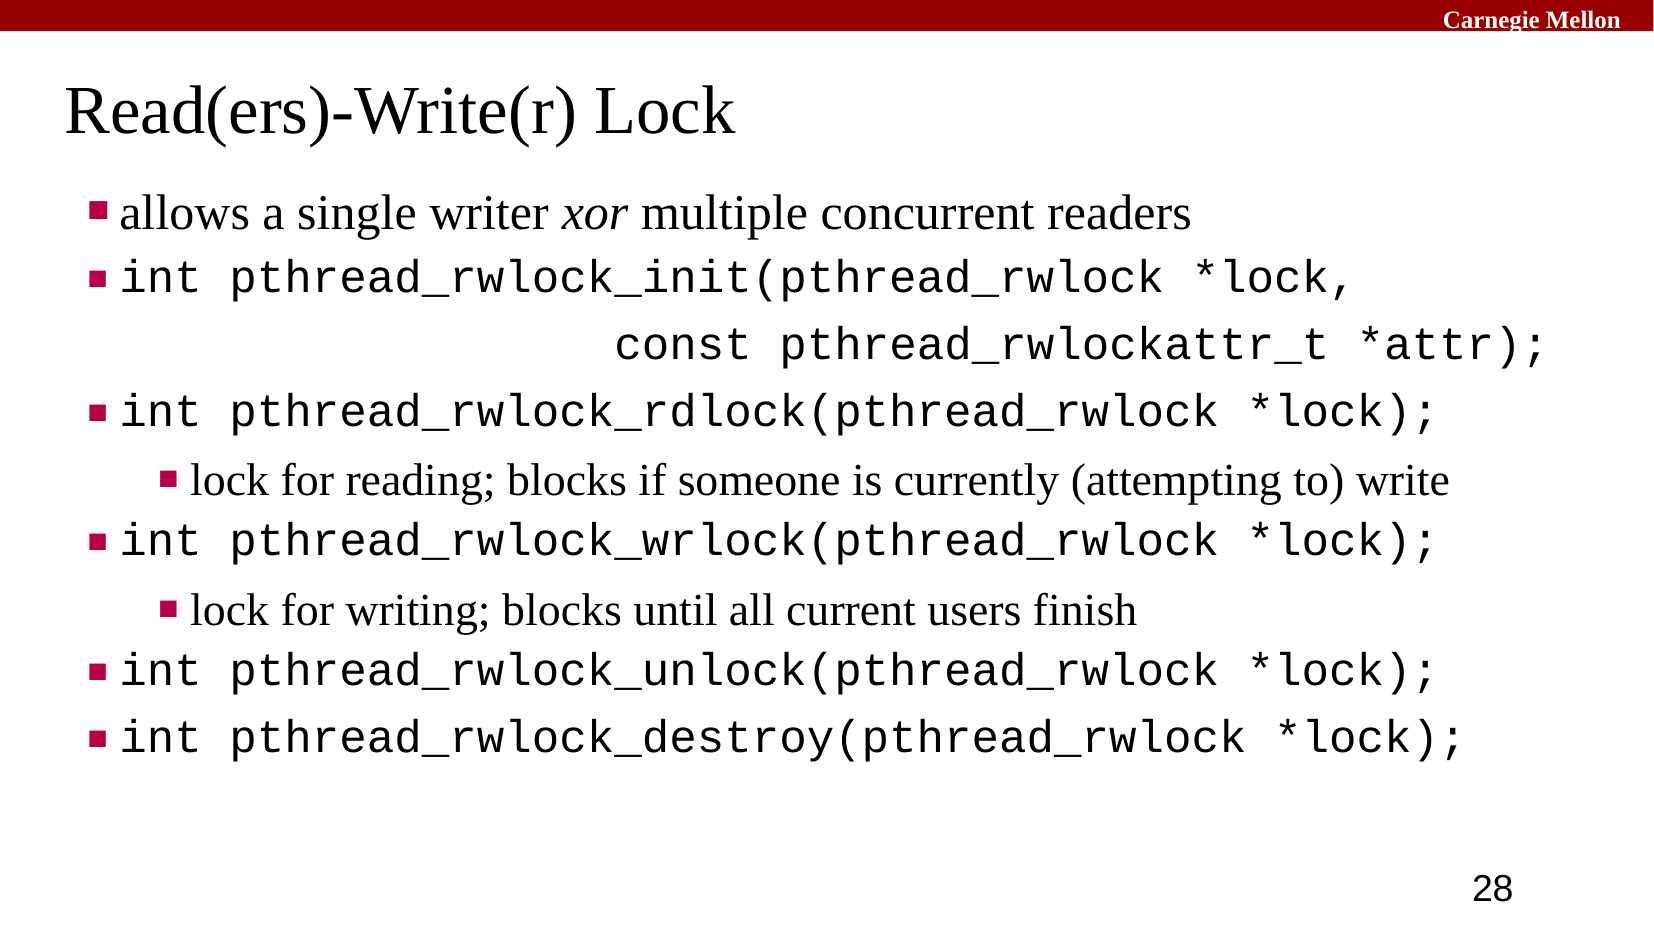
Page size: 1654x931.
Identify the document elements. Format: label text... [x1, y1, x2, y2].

title Read(ers)-Write(r) Lock [64, 58, 1576, 163]
list allows a single writer xor multiple concurrent readers int pthread_rwlock_init(pthread_rwlock *lock, const pthread_rwlockattr_t *attr); int pthread_rwlock_rdlock(pthread_rwlock *lock); lock for reading; blocks if someone is currently (attempting to) write int pthread_rwlock_wrlock(pthread_rwlock *lock); lock for writing; blocks until all current users finish int pthread_rwlock_unlock(pthread_rwlock *lock); int pthread_rwlock_destroy(pthread_rwlock *lock); [71, 184, 1576, 859]
